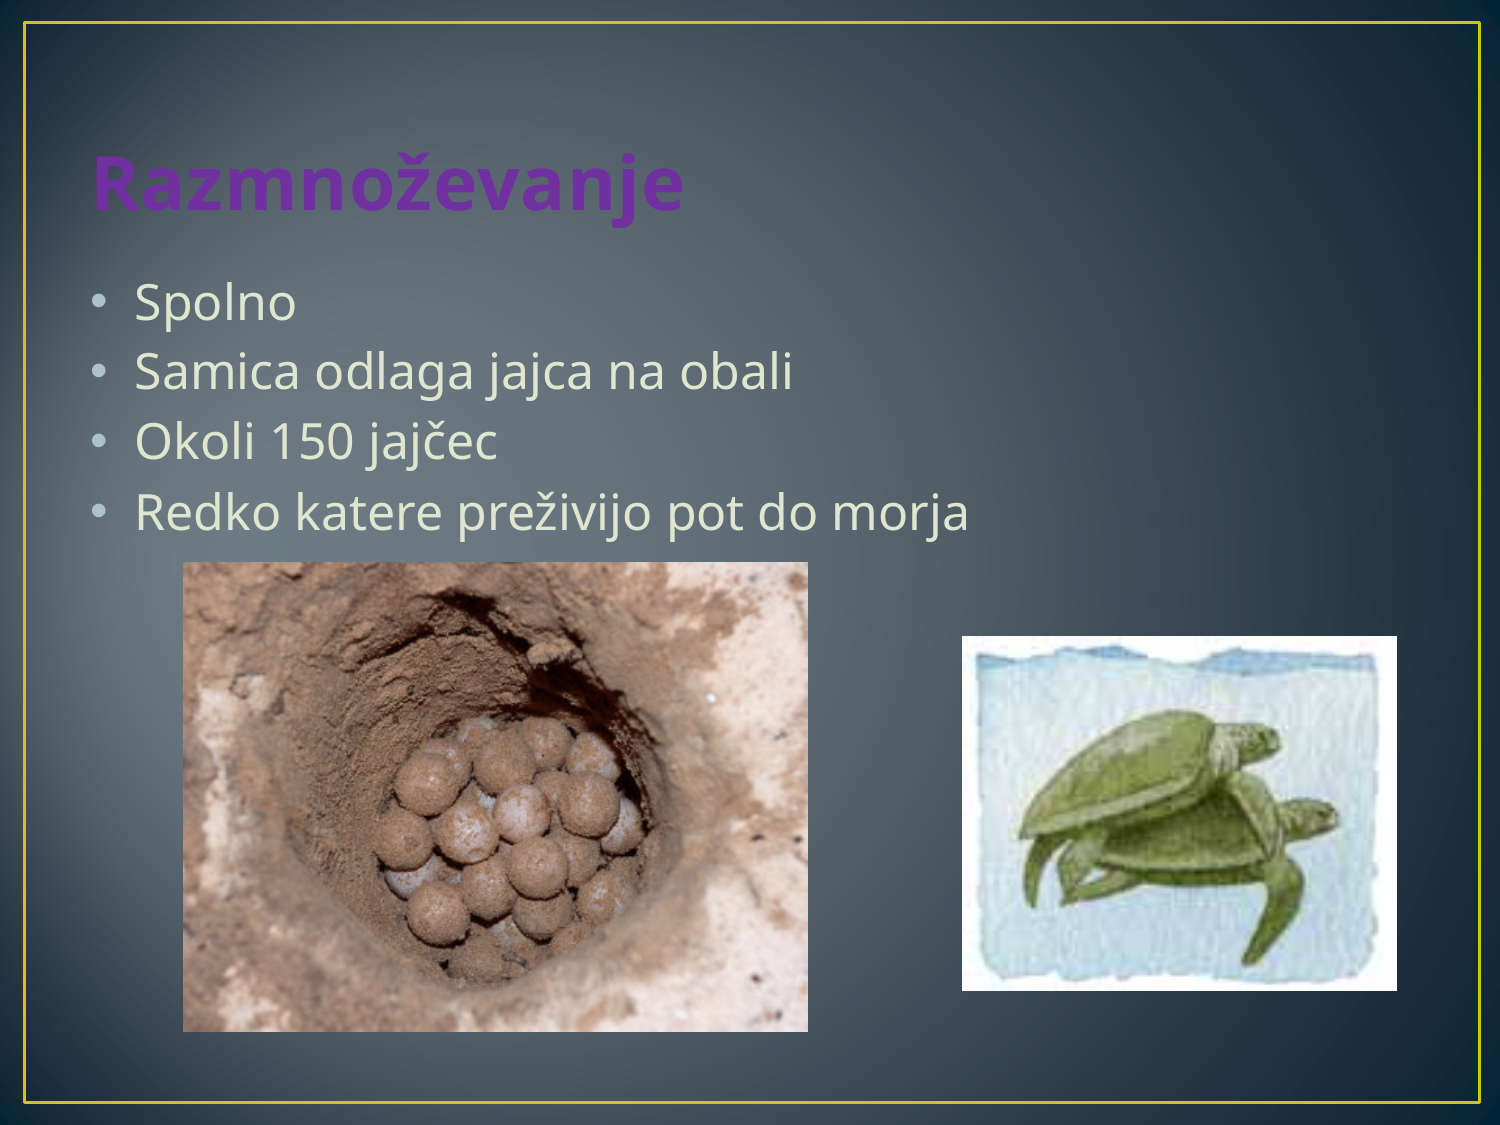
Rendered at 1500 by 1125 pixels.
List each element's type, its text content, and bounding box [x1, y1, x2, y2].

picture [0, 0, 1500, 1125]
list Spolno Samica odlaga jajca na obali Okoli 150 jajčec Redko katere preživijo pot do morja [75, 262, 1425, 1005]
title Razmnoževanje [75, 45, 1425, 233]
